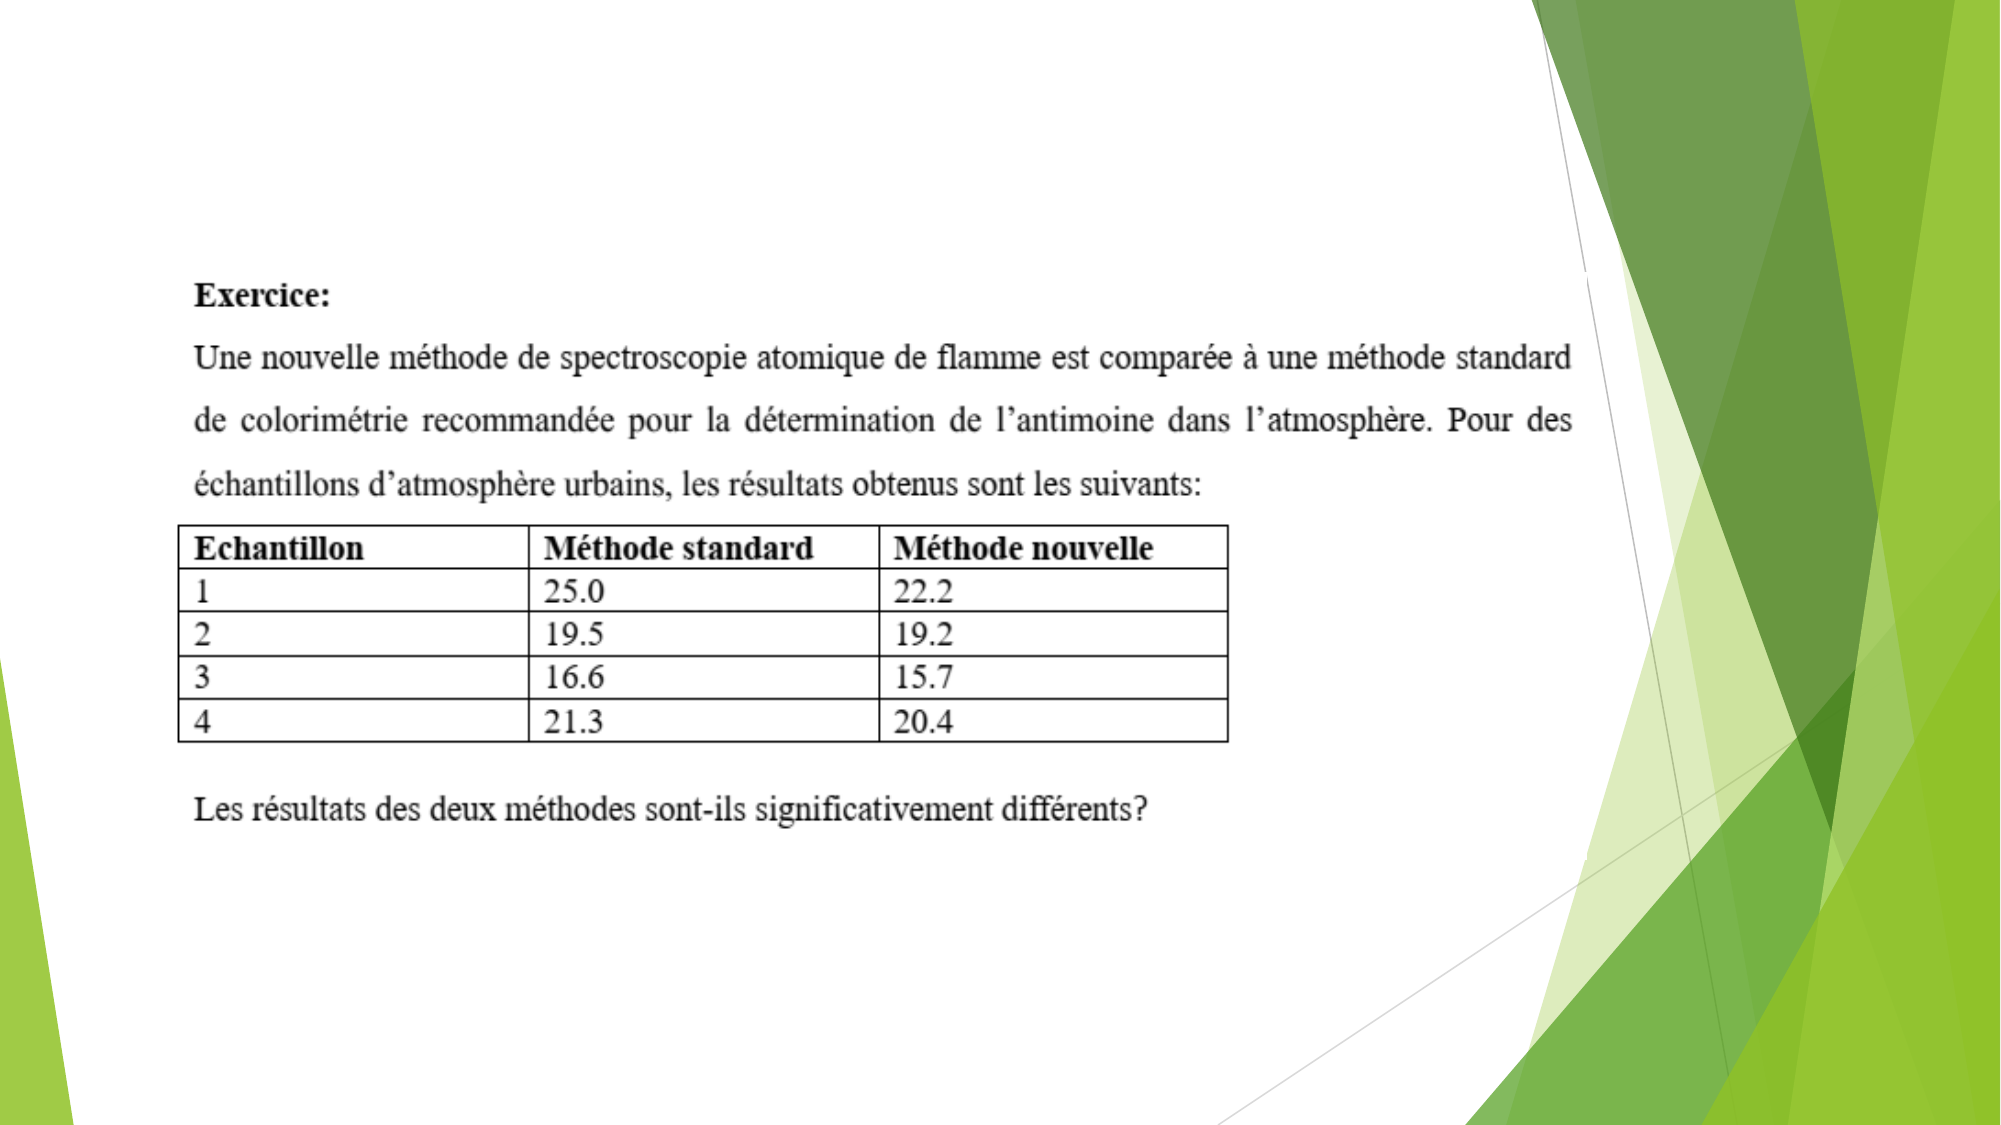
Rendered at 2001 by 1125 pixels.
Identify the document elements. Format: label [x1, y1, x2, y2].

picture [156, 272, 1587, 860]
